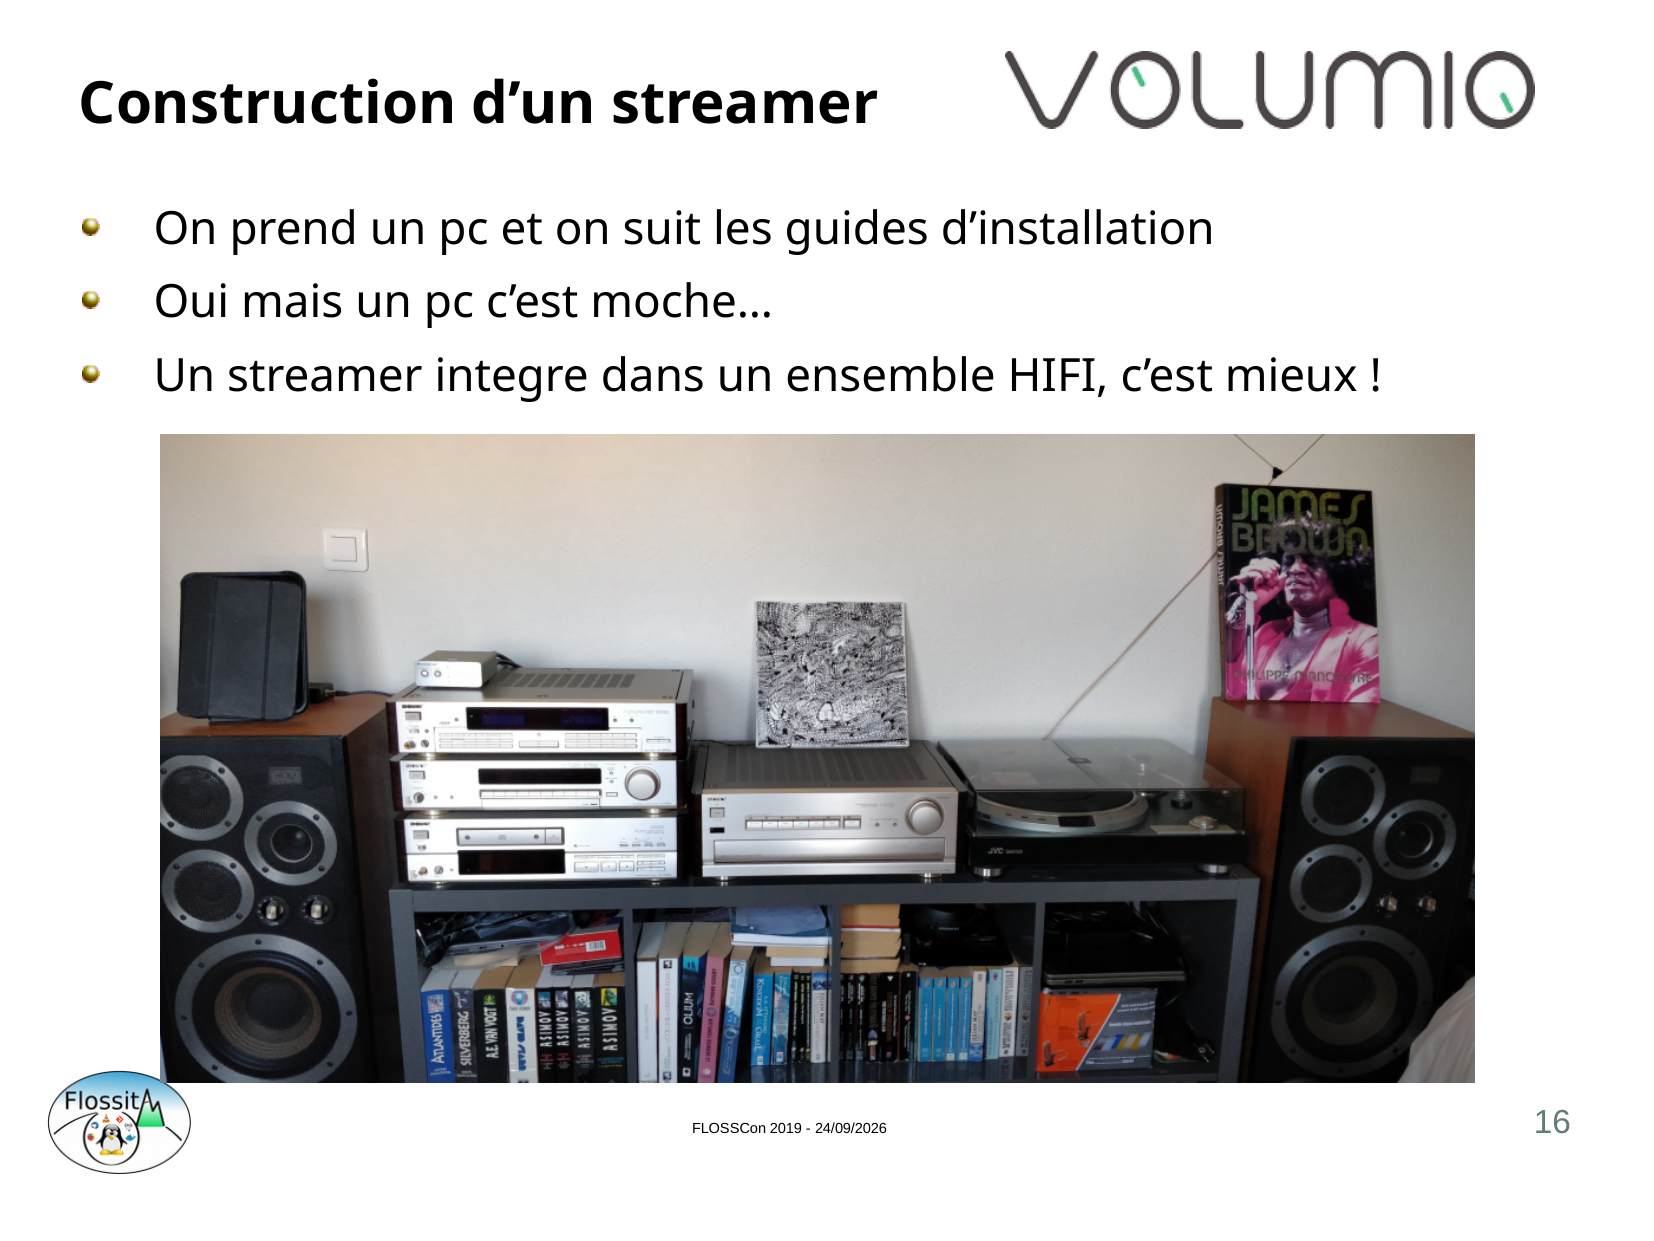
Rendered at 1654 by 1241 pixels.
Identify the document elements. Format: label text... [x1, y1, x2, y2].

title Construction d’un streamer [63, 57, 1311, 183]
picture [47, 1070, 70, 1174]
list On prend un pc et on suit les guides d’installation Oui mais un pc c’est moche… Un streamer integre dans un ensemble HIFI, c’est mieux ! [70, 204, 1614, 1241]
picture [160, 434, 1475, 1083]
picture [1005, 51, 1535, 129]
